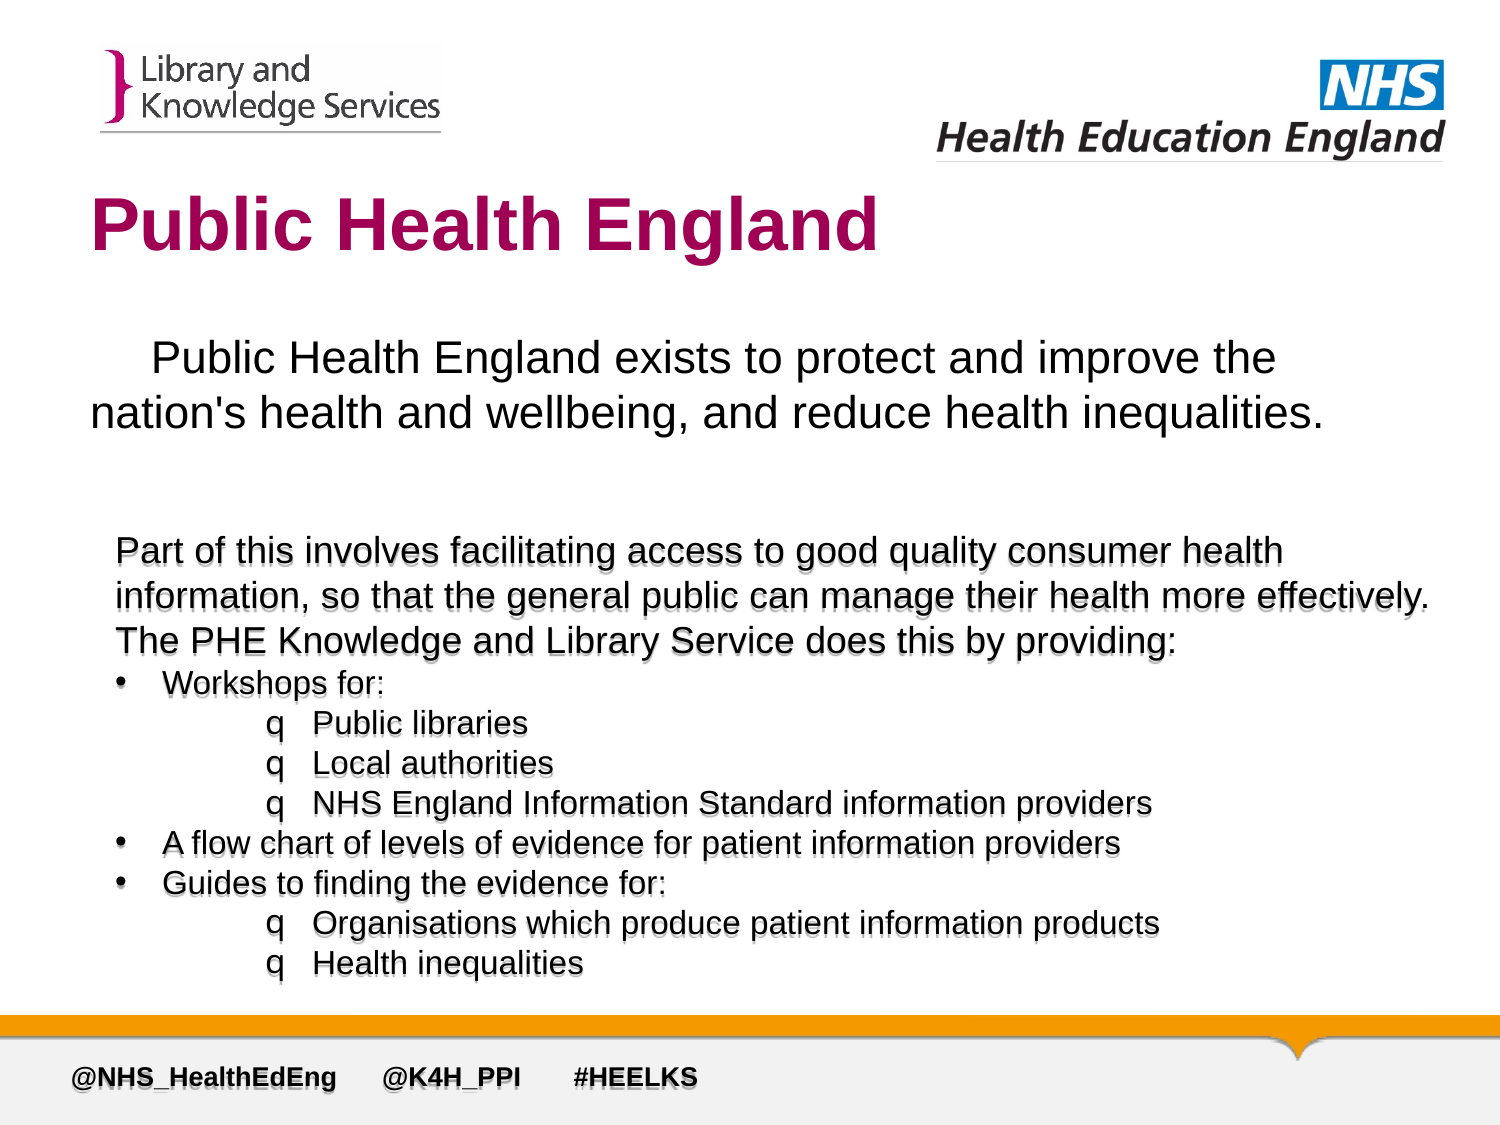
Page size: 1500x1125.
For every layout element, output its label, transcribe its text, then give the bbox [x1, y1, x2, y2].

title Public Health England [100, 168, 1447, 280]
text_box Part of this involves facilitating access to good quality consumer health information, so that the general public can manage their health more effectively. The PHE Knowledge and Library Service does this by providing: Workshops for: Public libraries Local authorities NHS England Information Standard information providers A flow chart of levels of evidence for patient information providers Guides to finding the evidence for: Organisations which produce patient information products Health inequalities [100, 519, 1459, 994]
text_box @NHS_HealthEdEng @K4H_PPI #HEELKS [55, 1052, 932, 1113]
list Public Health England exists to protect and improve the nation's health and wellbeing, and reduce health inequalities. [125, 312, 1385, 519]
picture [100, 42, 443, 131]
